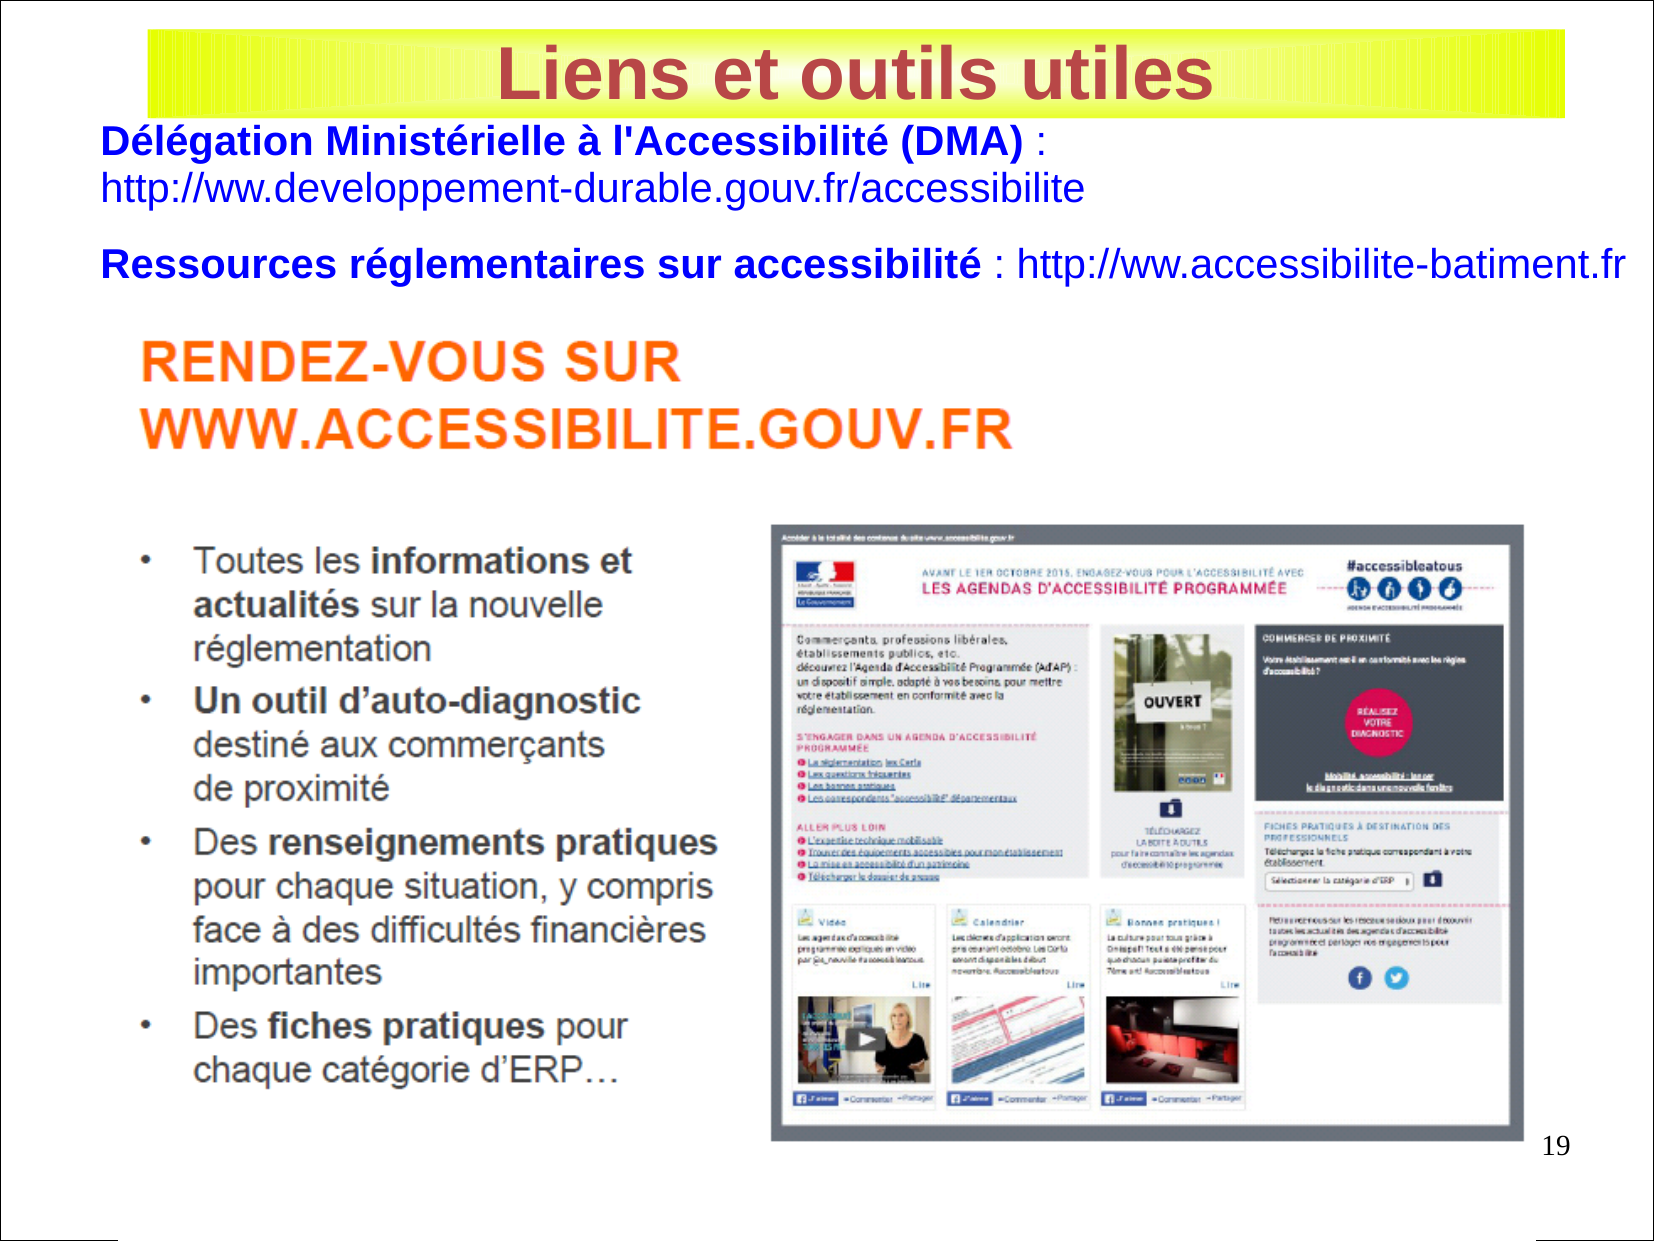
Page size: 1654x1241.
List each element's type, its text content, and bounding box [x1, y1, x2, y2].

list Délégation Ministérielle à l'Accessibilité (DMA) : http://ww.developpement-durable.gouv.fr/accessibilite Ressources réglementaires sur accessibilité : http://ww.accessibilite-batiment.fr [29, 118, 1654, 1124]
title Liens et outils utiles [147, 29, 1565, 118]
picture [118, 311, 1536, 1241]
